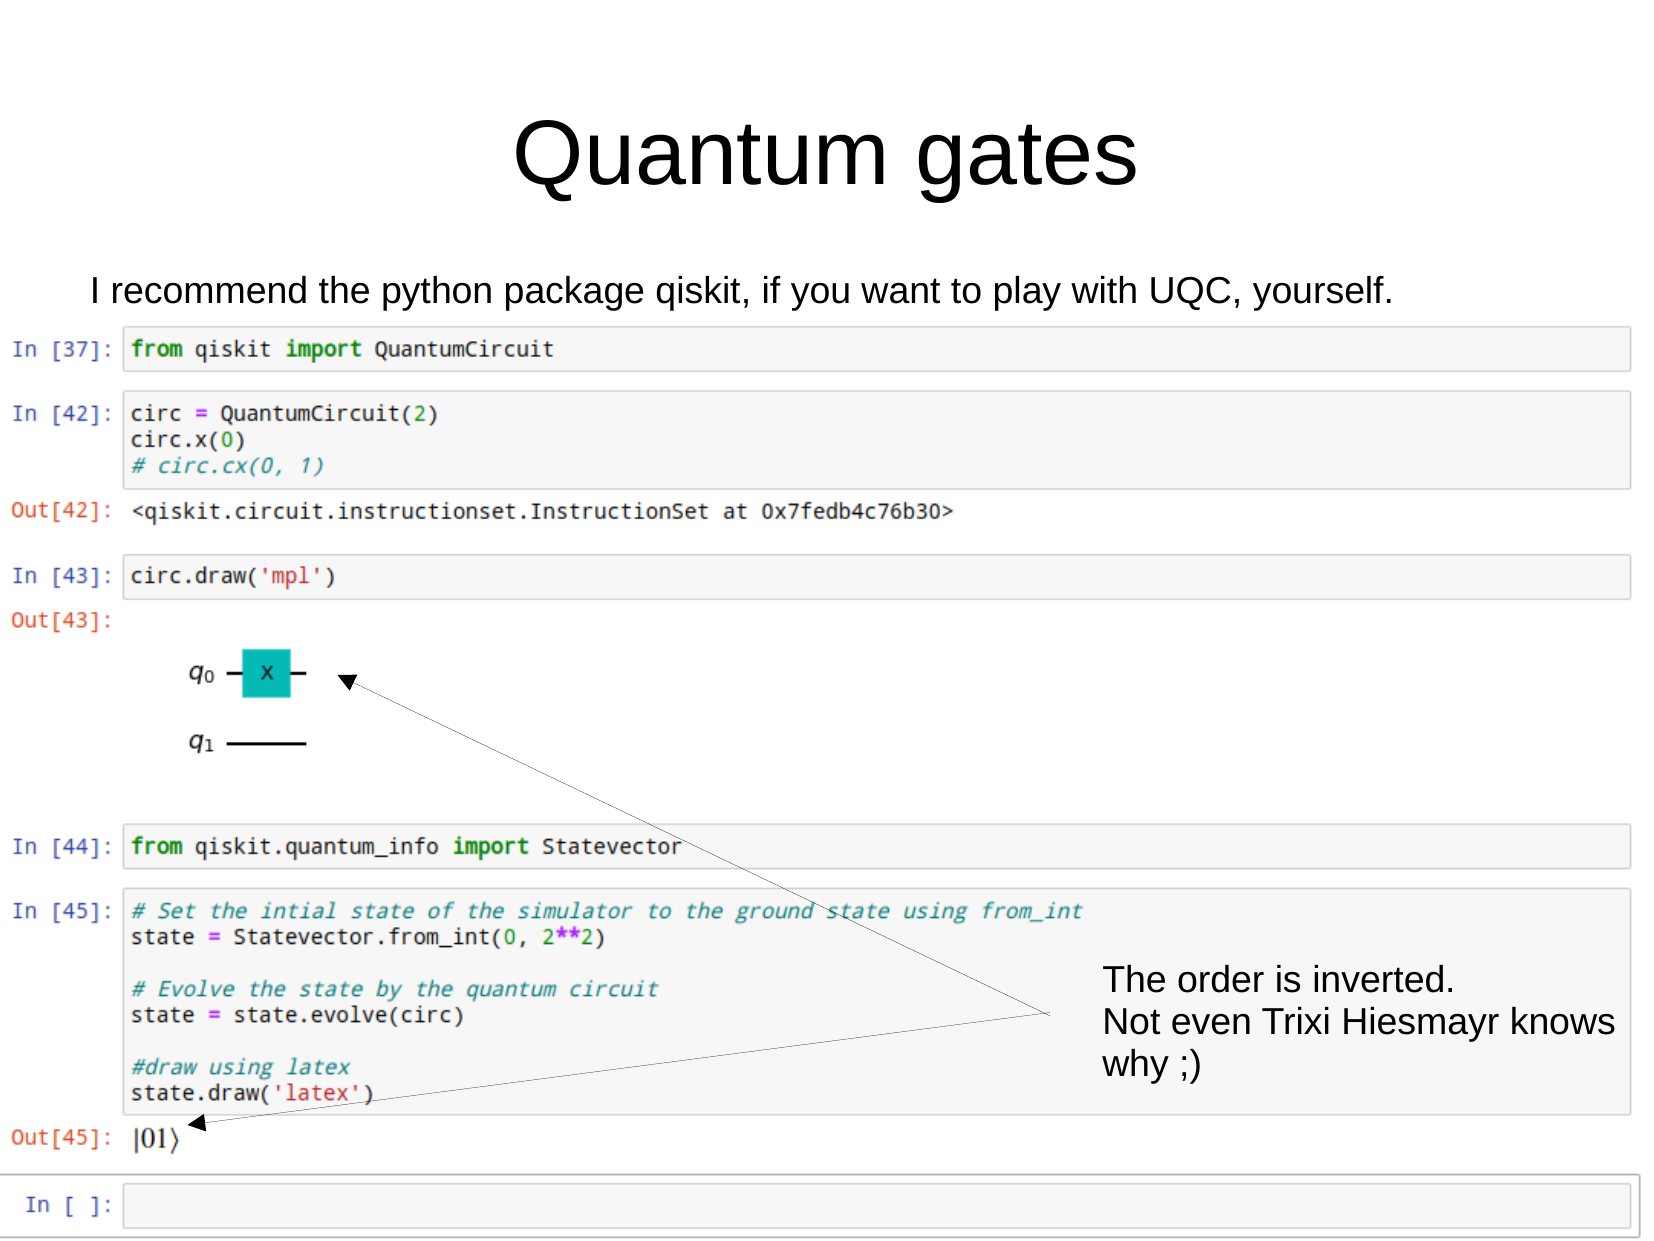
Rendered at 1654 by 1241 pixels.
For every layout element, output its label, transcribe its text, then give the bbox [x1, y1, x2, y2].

picture [0, 311, 1653, 1241]
title Quantum gates [82, 49, 1571, 257]
text_box I recommend the python package qiskit, if you want to play with UQC, yourself. [75, 262, 1613, 311]
text_box The order is inverted. Not even Trixi Hiesmayr knows why ;) [1087, 951, 1653, 1093]
